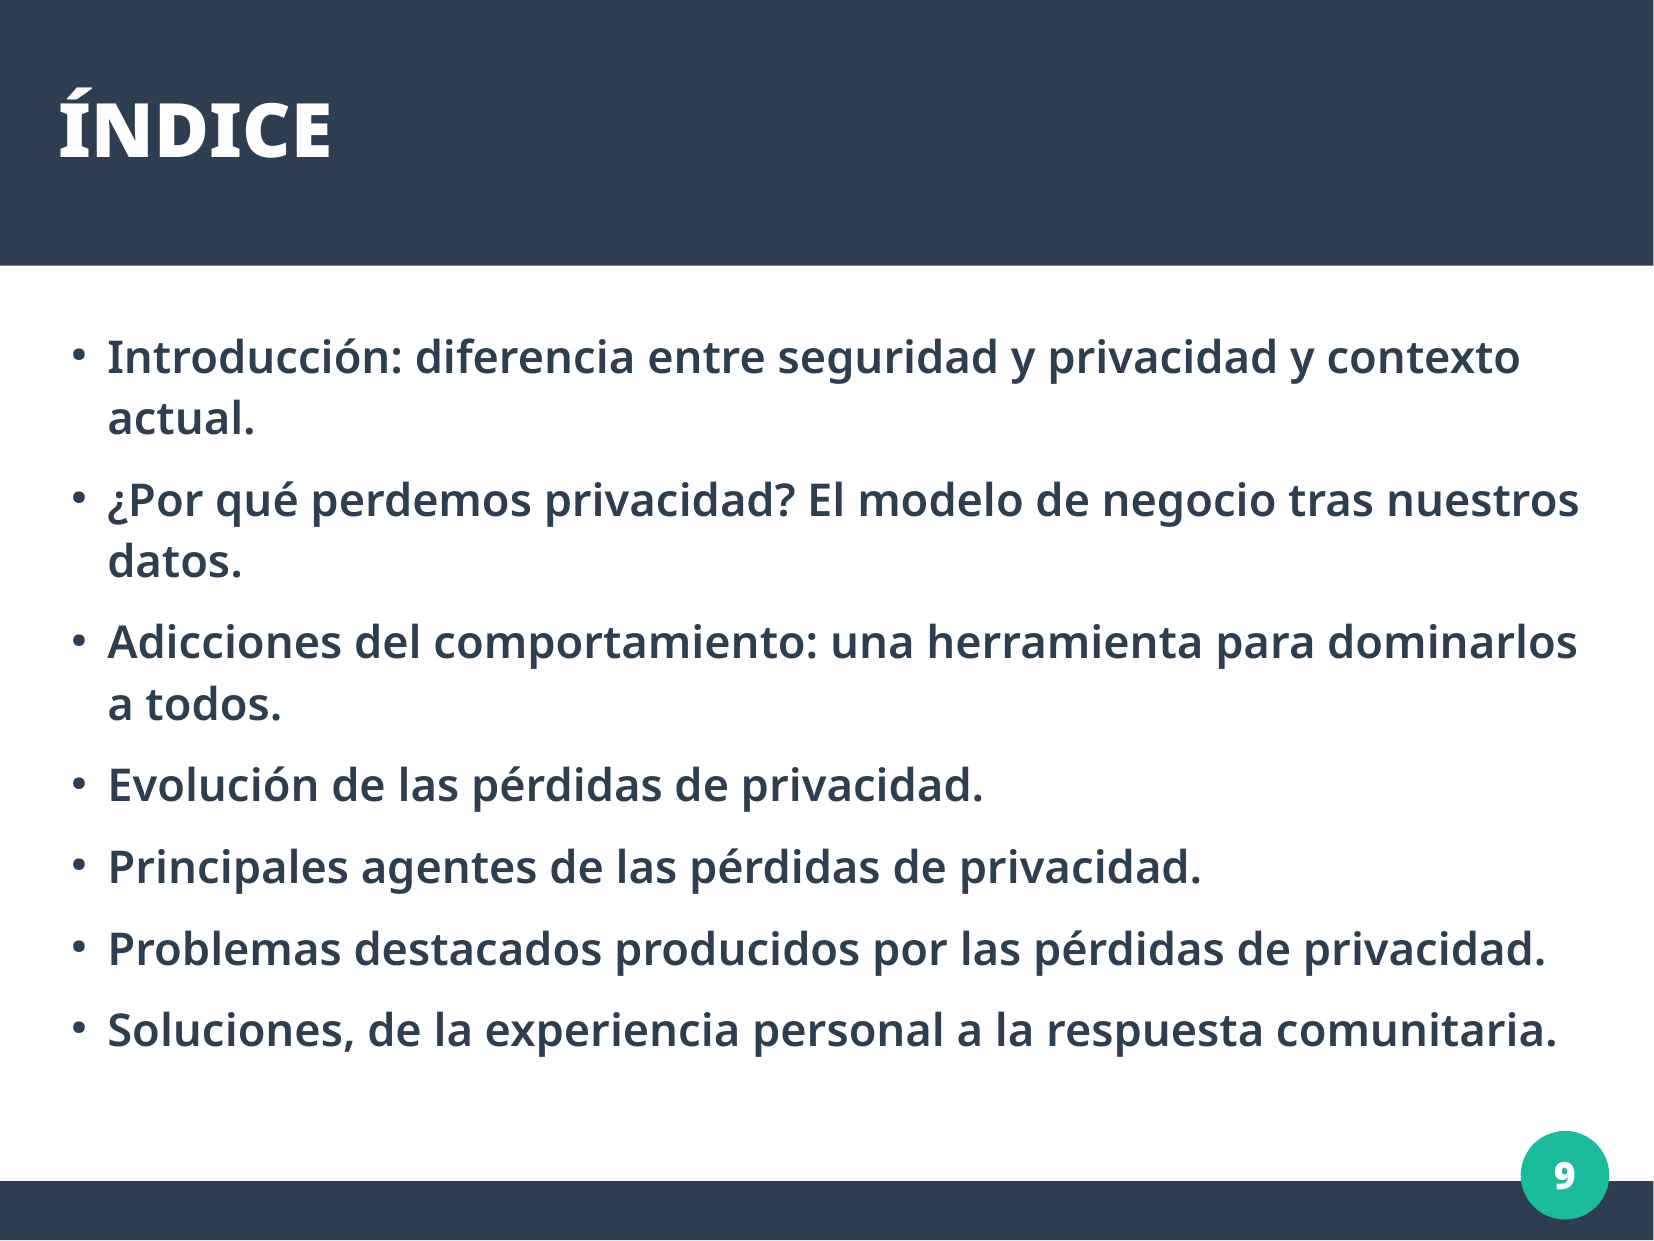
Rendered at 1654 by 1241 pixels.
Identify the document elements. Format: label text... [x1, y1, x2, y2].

list Introducción: diferencia entre seguridad y privacidad y contexto actual. ¿Por qué perdemos privacidad? El modelo de negocio tras nuestros datos. Adicciones del comportamiento: una herramienta para dominarlos a todos. Evolución de las pérdidas de privacidad. Principales agentes de las pérdidas de privacidad. Problemas destacados producidos por las pérdidas de privacidad. Soluciones, de la experiencia personal a la respuesta comunitaria. [59, 324, 1595, 1152]
title ÍNDICE [59, 49, 1595, 207]
